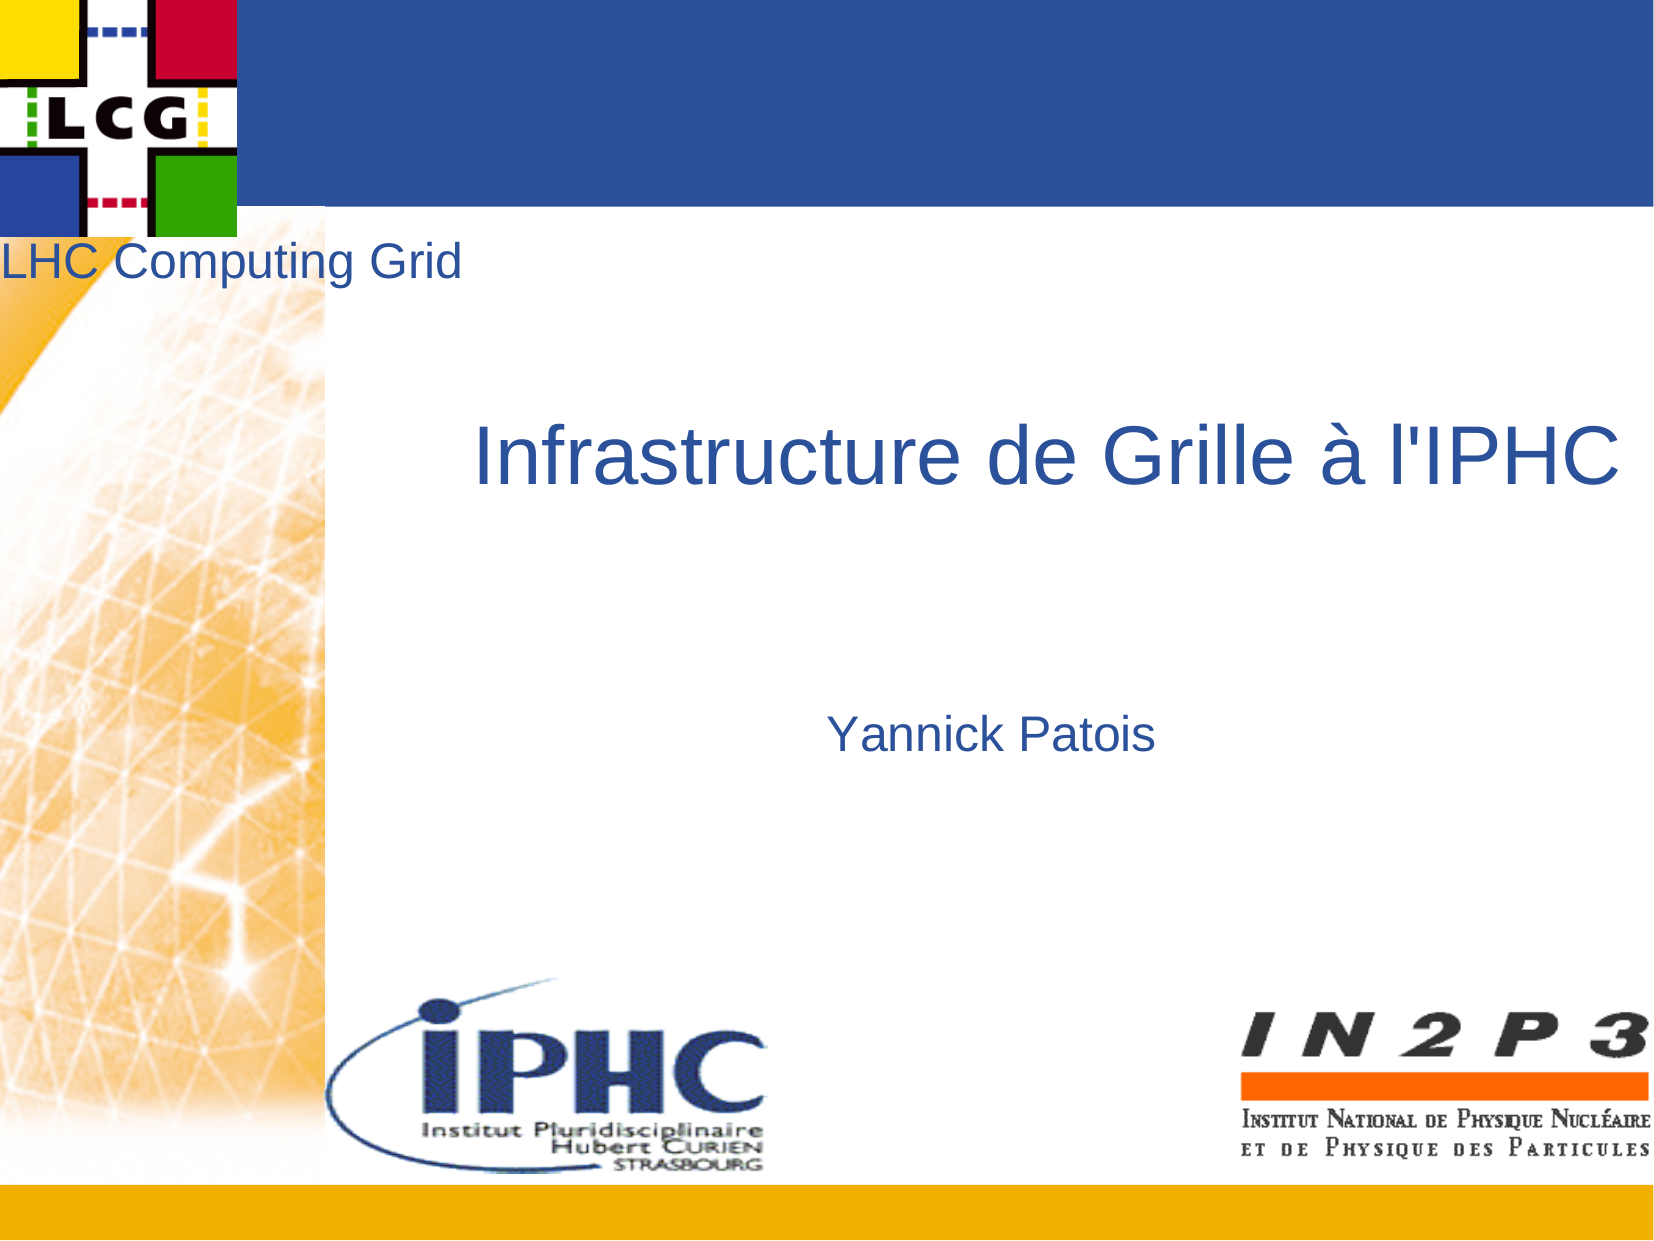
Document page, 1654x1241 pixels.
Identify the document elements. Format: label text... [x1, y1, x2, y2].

text_box Infrastructure de Grille à l'IPHC [472, 413, 1602, 507]
picture [0, 206, 768, 1184]
text_box Yannick Patois [826, 708, 1158, 765]
picture [1240, 1003, 1652, 1172]
